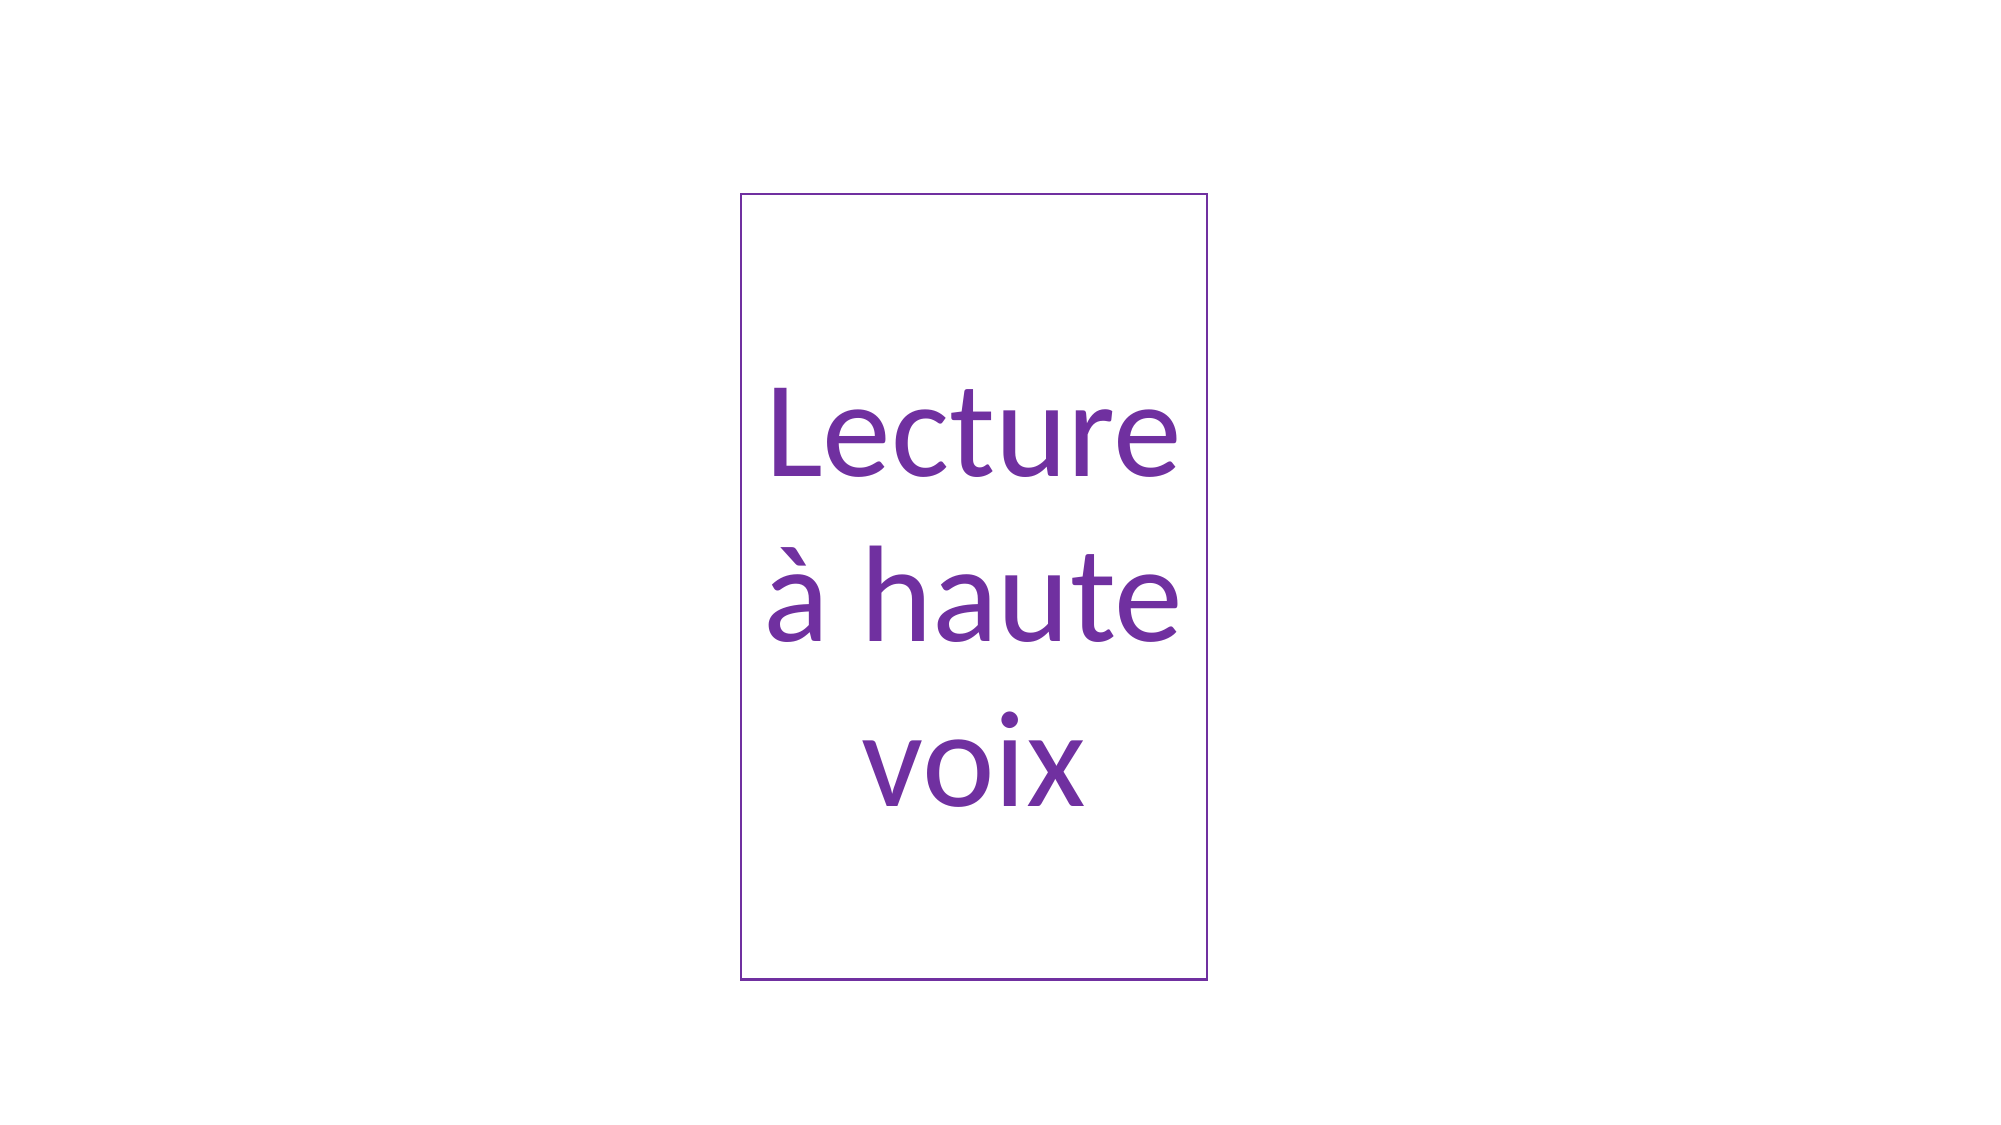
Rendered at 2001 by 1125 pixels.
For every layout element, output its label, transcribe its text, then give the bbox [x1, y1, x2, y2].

text_box Lecture à haute voix [741, 194, 1207, 979]
